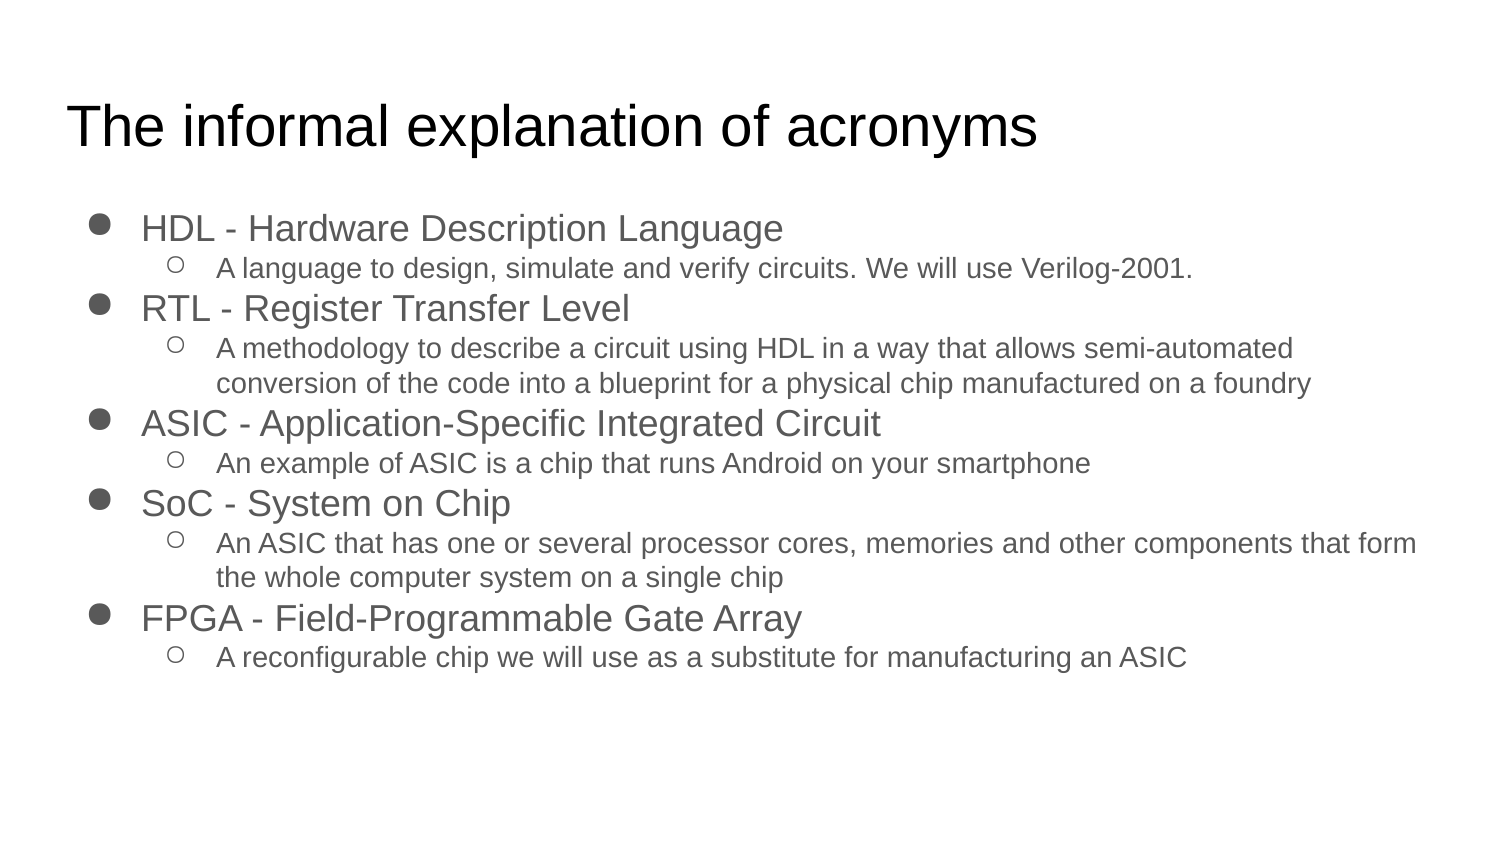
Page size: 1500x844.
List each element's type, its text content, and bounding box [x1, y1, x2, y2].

title The informal explanation of acronyms [51, 72, 1449, 167]
list HDL - Hardware Description Language A language to design, simulate and verify circuits. We will use Verilog-2001. RTL - Register Transfer Level A methodology to describe a circuit using HDL in a way that allows semi-automated conversion of the code into a blueprint for a physical chip manufactured on a foundry ASIC - Application-Specific Integrated Circuit An example of ASIC is a chip that runs Android on your smartphone SoC - System on Chip An ASIC that has one or several processor cores, memories and other components that form the whole computer system on a single chip FPGA - Field-Programmable Gate Array A reconfigurable chip we will use as a substitute for manufacturing an ASIC [51, 189, 1449, 750]
